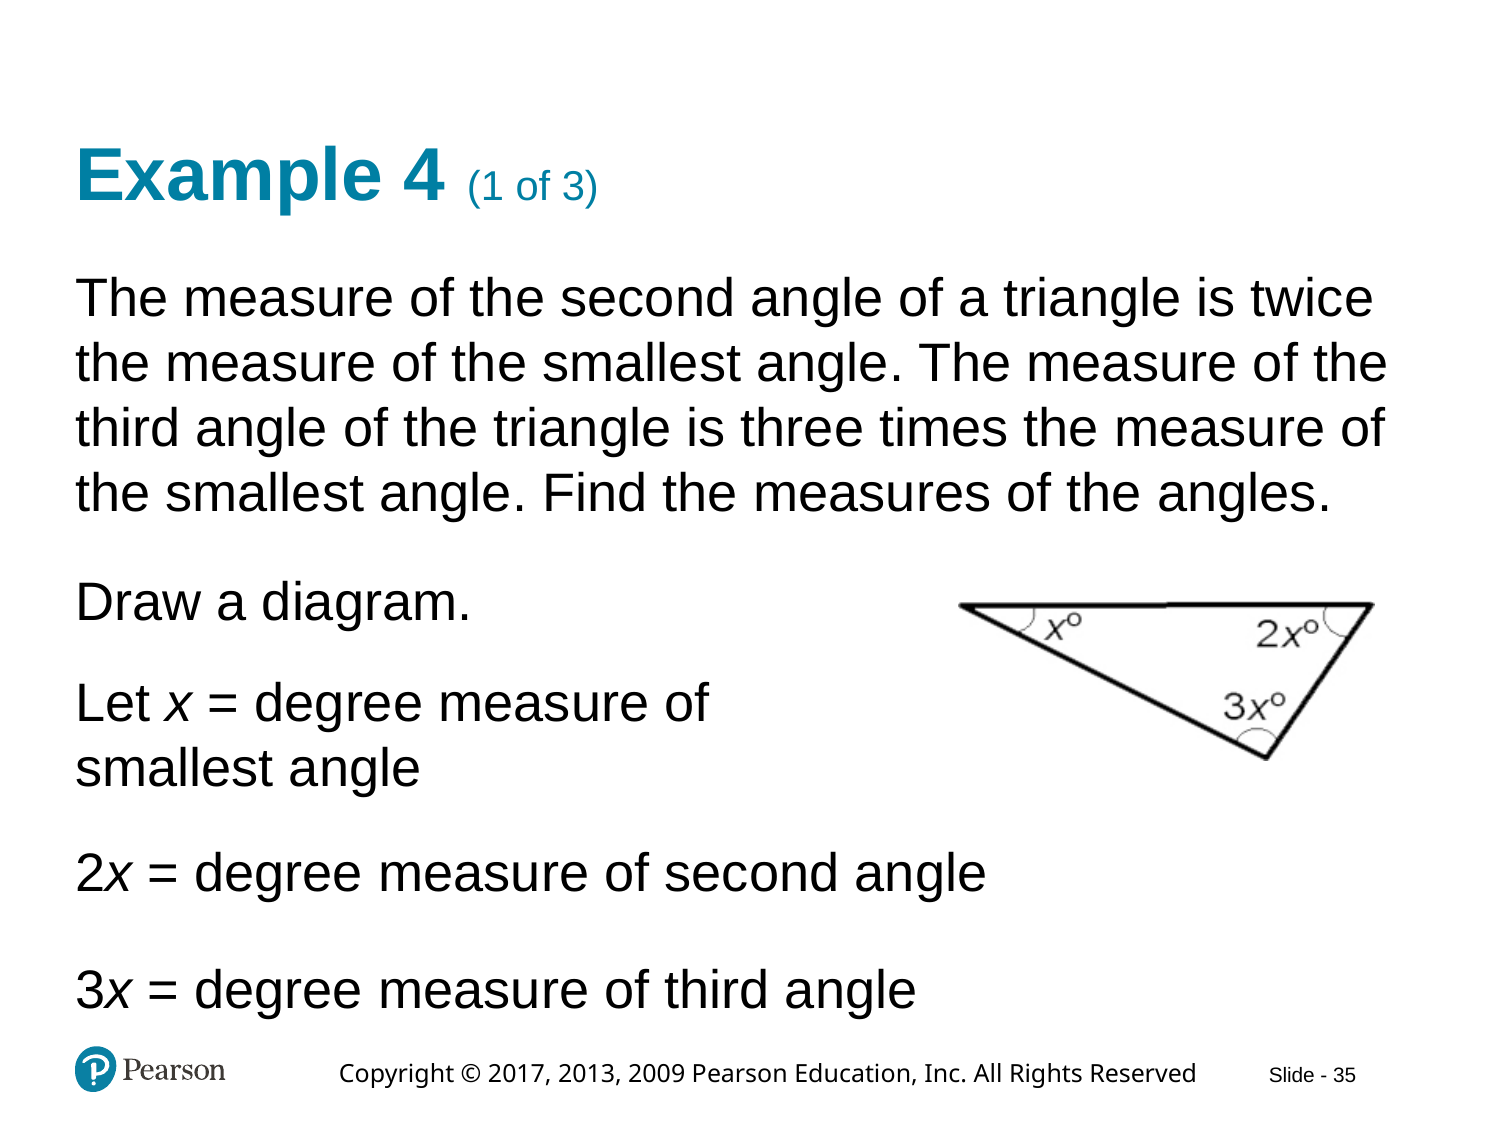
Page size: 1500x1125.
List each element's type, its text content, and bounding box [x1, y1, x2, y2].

list 3x = degree measure of third angle [75, 954, 963, 1030]
picture [958, 601, 1375, 761]
title Example 4 (1 of 3) [75, 35, 1425, 216]
list Draw a diagram. [75, 566, 600, 639]
list Let x = degree measure of smallest angle [75, 666, 863, 805]
list 2x = degree measure of second angle [75, 837, 1013, 909]
list The measure of the second angle of a triangle is twice the measure of the smallest angle. The measure of the third angle of the triangle is three times the measure of the smallest angle. Find the measures of the angles. [75, 262, 1425, 531]
